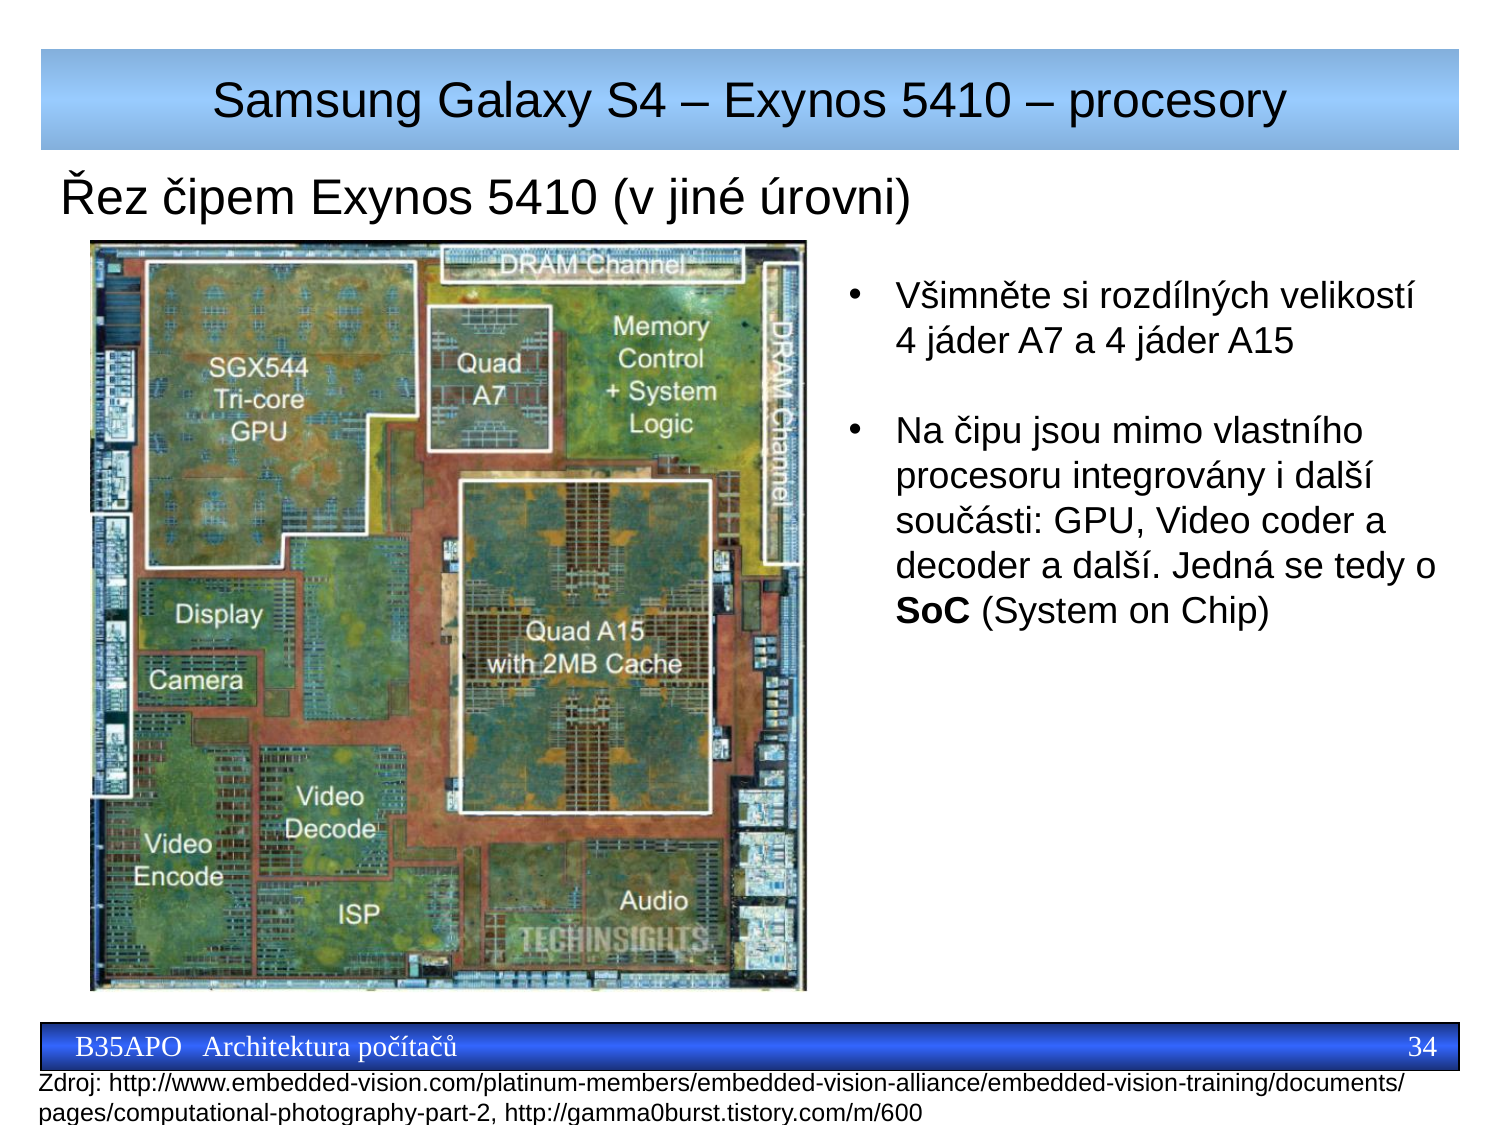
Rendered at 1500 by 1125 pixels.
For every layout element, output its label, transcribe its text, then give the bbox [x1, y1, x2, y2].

title Samsung Galaxy S4 – Exynos 5410 – procesory [41, 49, 1459, 150]
text_box Řez čipem Exynos 5410 (v jiné úrovni) [45, 156, 942, 233]
picture [90, 240, 811, 993]
text_box Zdroj: http://www.embedded-vision.com/platinum-members/embedded-vision-alliance/embedded-vision-training/documents/pages/computational-photography-part-2, http://gamma0burst.tistory.com/m/600 [23, 1059, 1500, 1125]
text_box Všimněte si rozdílných velikostí 4 jáder A7 a 4 jáder A15 Na čipu jsou mimo vlastního procesoru integrovány i další součásti: GPU, Video coder a decoder a další. Jedná se tedy o SoC (System on Chip) [834, 263, 1473, 684]
